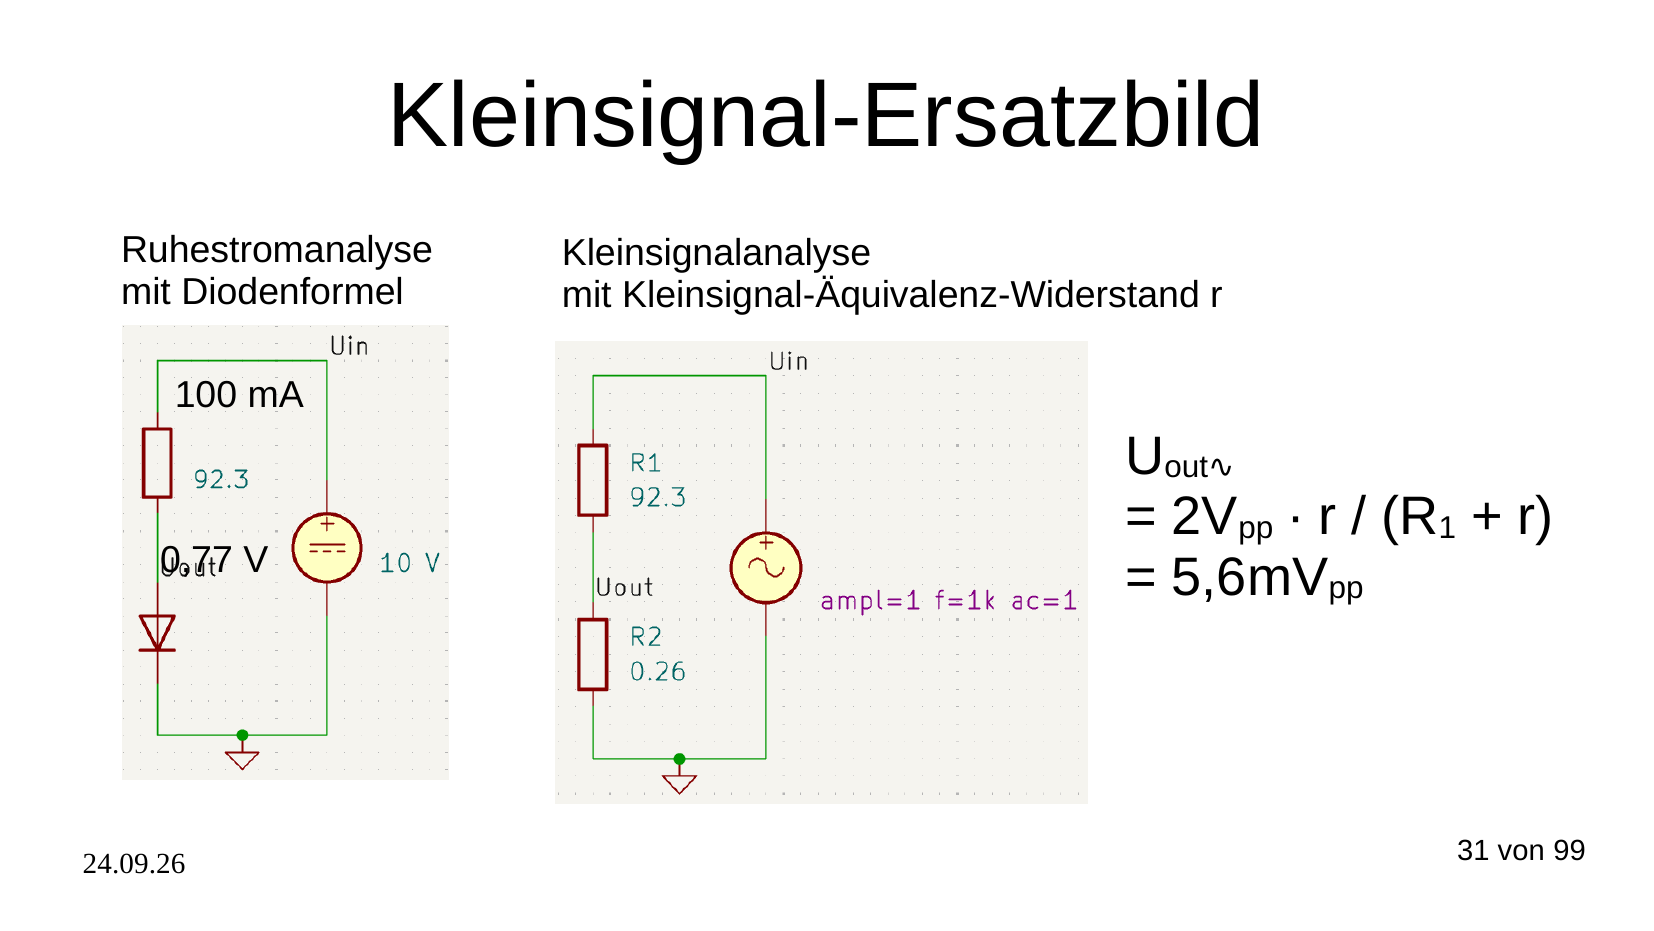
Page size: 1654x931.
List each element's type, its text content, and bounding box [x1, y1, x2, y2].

text_box 0,77 V [145, 531, 284, 589]
picture [122, 325, 449, 780]
picture [555, 341, 1088, 804]
text_box Kleinsignalanalyse mit Kleinsignal-Äquivalenz-Widerstand r [547, 224, 1240, 324]
title Kleinsignal-Ersatzbild [82, 37, 1571, 193]
text_box Uout∿ = 2Vpp ∙ r / (R1 + r) = 5,6mVpp [1110, 417, 1599, 615]
text_box Ruhestromanalyse mit Diodenformel [106, 221, 449, 320]
text_box 100 mA [160, 366, 319, 423]
